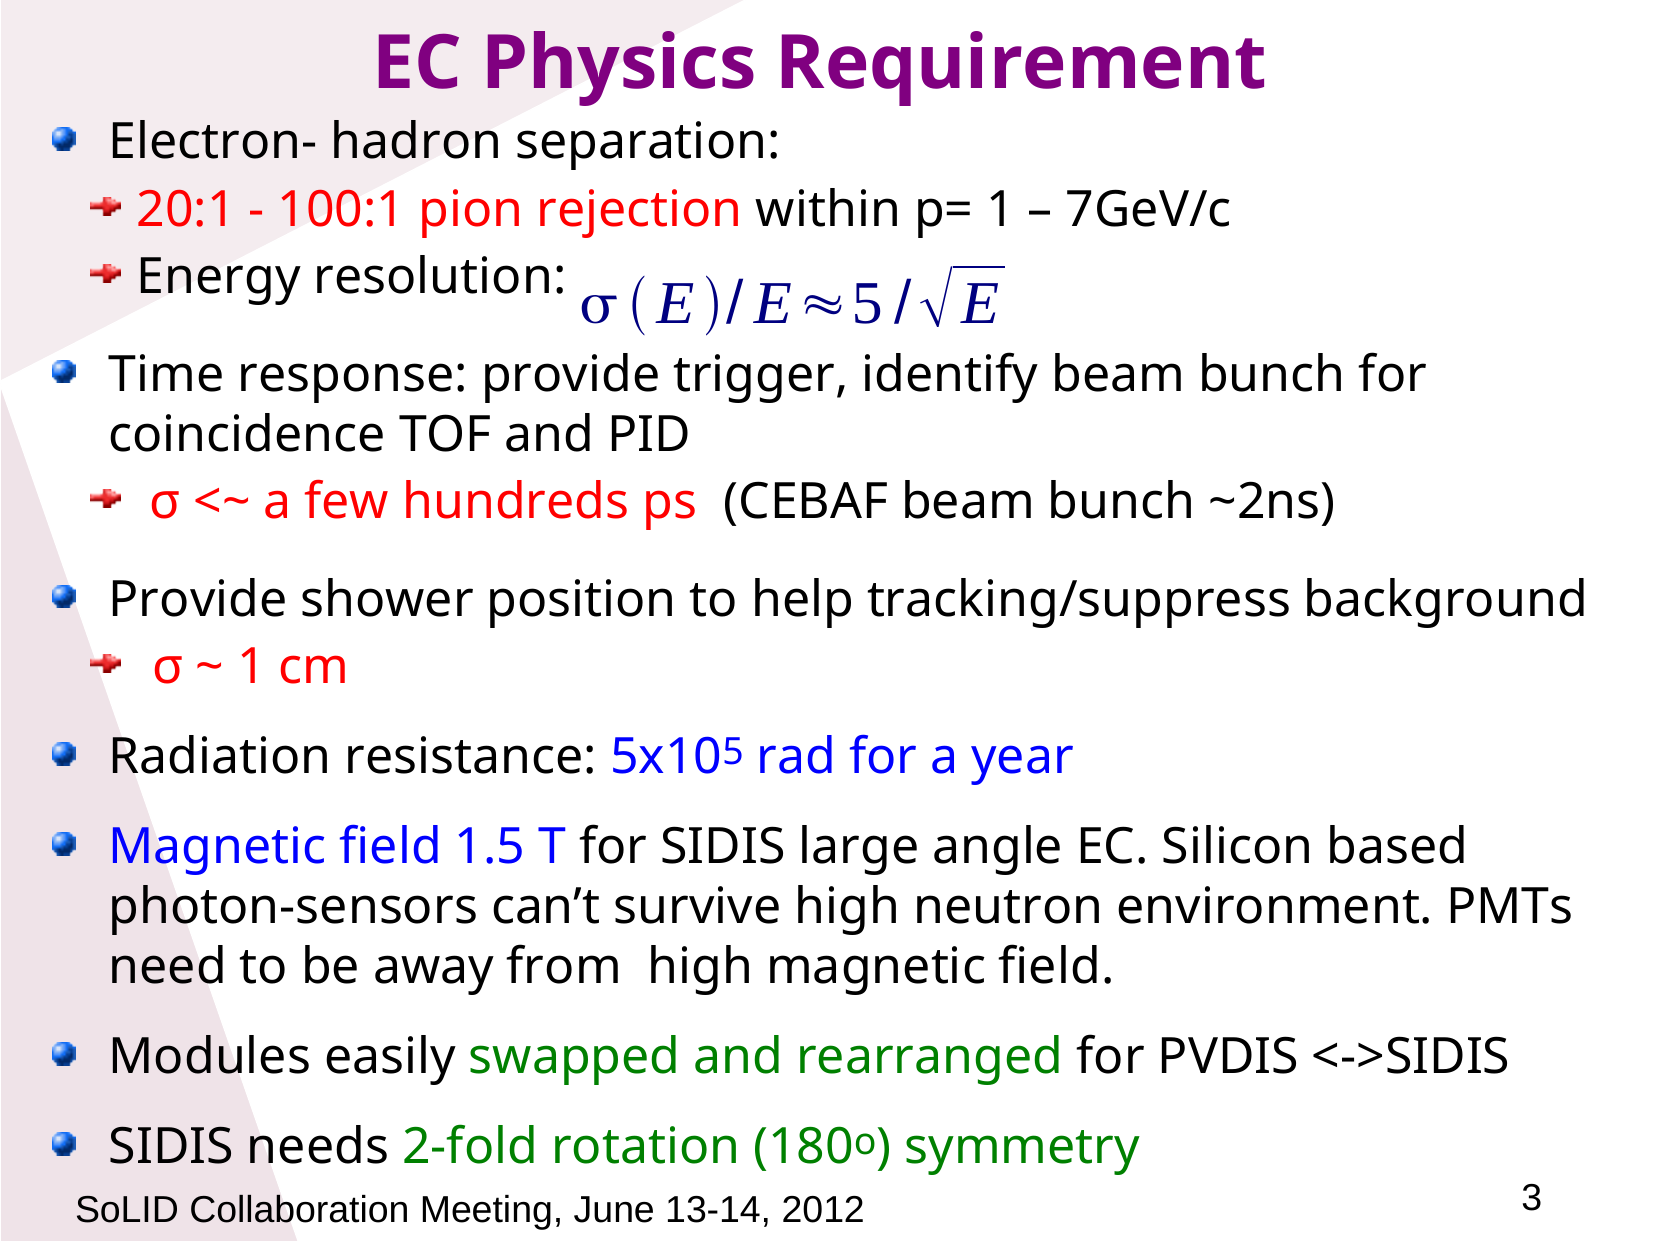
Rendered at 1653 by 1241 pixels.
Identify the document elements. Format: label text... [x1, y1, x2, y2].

picture [90, 489, 121, 508]
title EC Physics Requirement [68, 13, 1571, 101]
text_box Electron- hadron separation: 20:1 - 100:1 pion rejection within p= 1 – 7GeV/c Energy resolution: Time response: provide trigger, identify beam bunch for coincidence TOF and PID σ <~ a few hundreds ps (CEBAF beam bunch ~2ns) Provide shower position to help tracking/suppress background σ ~ 1 cm Radiation resistance: 5x105 rad for a year Magnetic field 1.5 T for SIDIS large angle EC. Silicon based photon-sensors can’t survive high neutron environment. PMTs need to be away from high magnetic field. Modules easily swapped and rearranged for PVDIS <->SIDIS SIDIS needs 2-fold rotation (180o) symmetry [37, 101, 1653, 1066]
picture [90, 197, 121, 216]
picture [52, 832, 76, 856]
picture [90, 654, 121, 673]
picture [52, 742, 76, 766]
picture [52, 360, 76, 383]
picture [52, 1132, 76, 1156]
picture [52, 585, 76, 608]
picture [52, 1042, 76, 1066]
chart [562, 262, 1016, 338]
picture [90, 264, 121, 283]
picture [52, 127, 76, 151]
